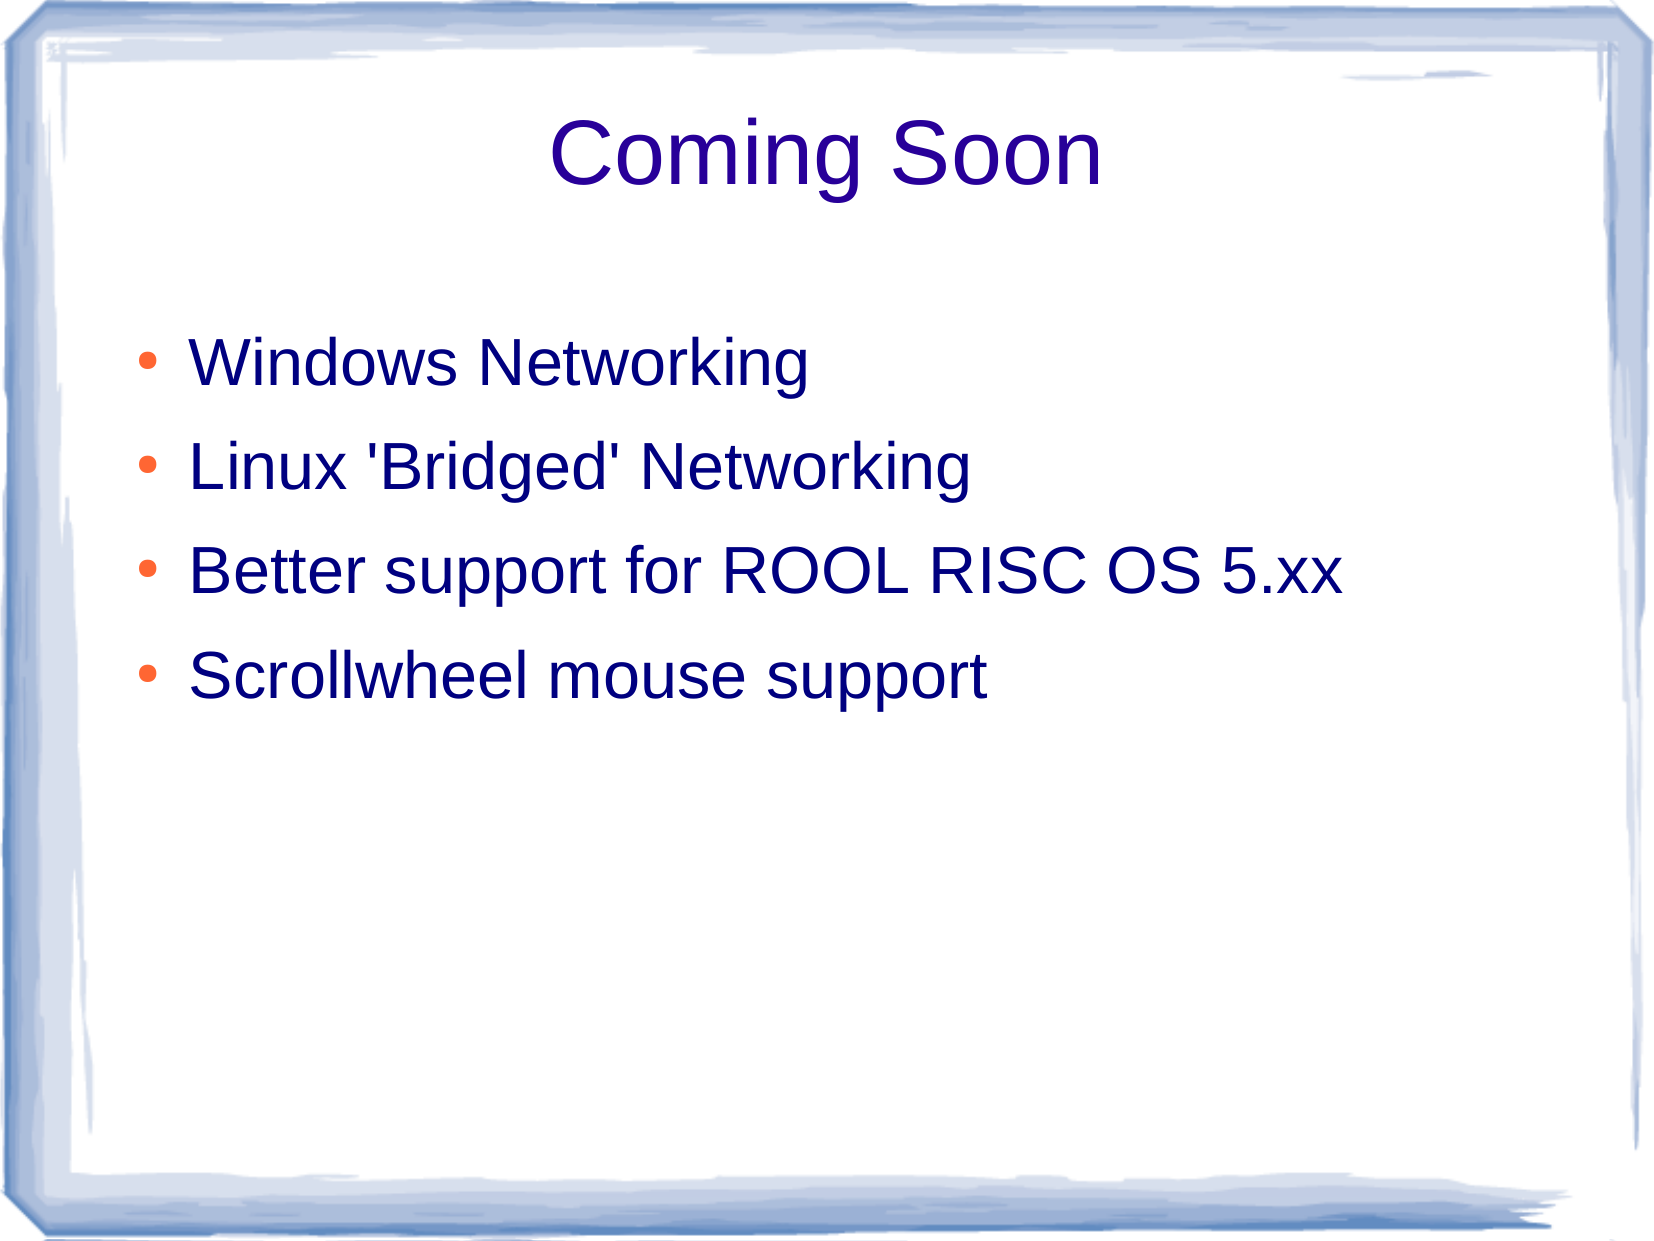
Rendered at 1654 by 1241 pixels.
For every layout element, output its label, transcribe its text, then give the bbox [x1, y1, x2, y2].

picture [0, 0, 1654, 1241]
list Windows Networking Linux 'Bridged' Networking Better support for ROOL RISC OS 5.xx Scrollwheel mouse support [118, 324, 1571, 990]
title Coming Soon [82, 56, 1571, 250]
